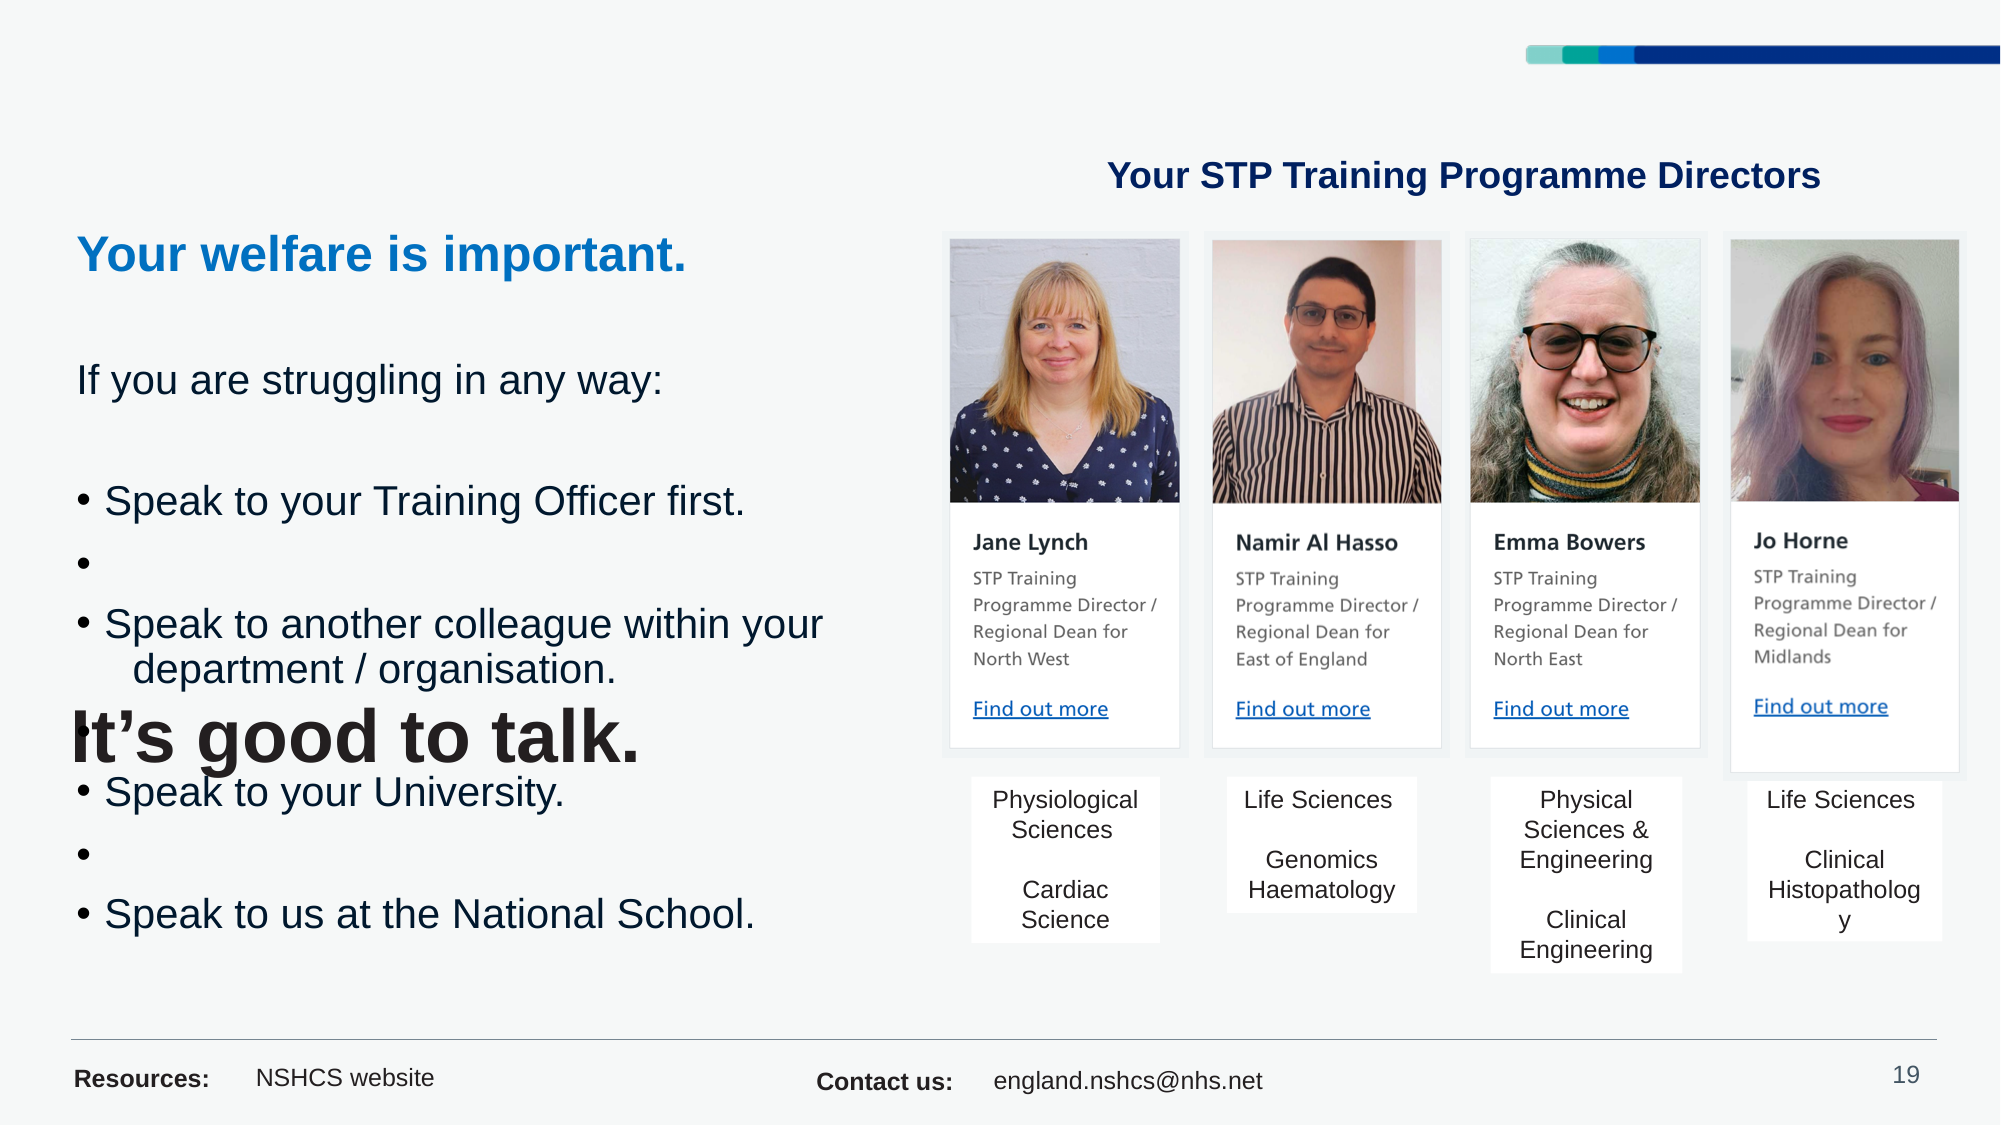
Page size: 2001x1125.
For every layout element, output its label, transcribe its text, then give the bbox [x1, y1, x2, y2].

text_box Physical Sciences & Engineering Clinical Engineering [1490, 776, 1683, 974]
text_box Your welfare is important. If you are struggling in any way: Speak to your Training Officer first. Speak to another colleague within your department / organisation. Speak to your University. Speak to us at the National School. [61, 220, 880, 955]
text_box Physiological Sciences Cardiac Science [971, 776, 1160, 944]
text_box Resources: [58, 1054, 253, 1101]
text_box NSHCS website [240, 1054, 506, 1100]
picture [1723, 231, 1967, 781]
text_box Your STP Training Programme Directors [1081, 143, 1848, 205]
picture [942, 231, 1189, 758]
text_box Life Sciences Clinical Histopathology [1747, 781, 1943, 913]
text_box Contact us: [801, 1057, 995, 1104]
text_box Life Sciences Genomics Haematology [1226, 776, 1418, 913]
title It’s good to talk. [66, 46, 1937, 189]
text_box england.nshcs@nhs.net [995, 1057, 1465, 1104]
picture [1204, 231, 1450, 758]
picture [1465, 231, 1708, 758]
